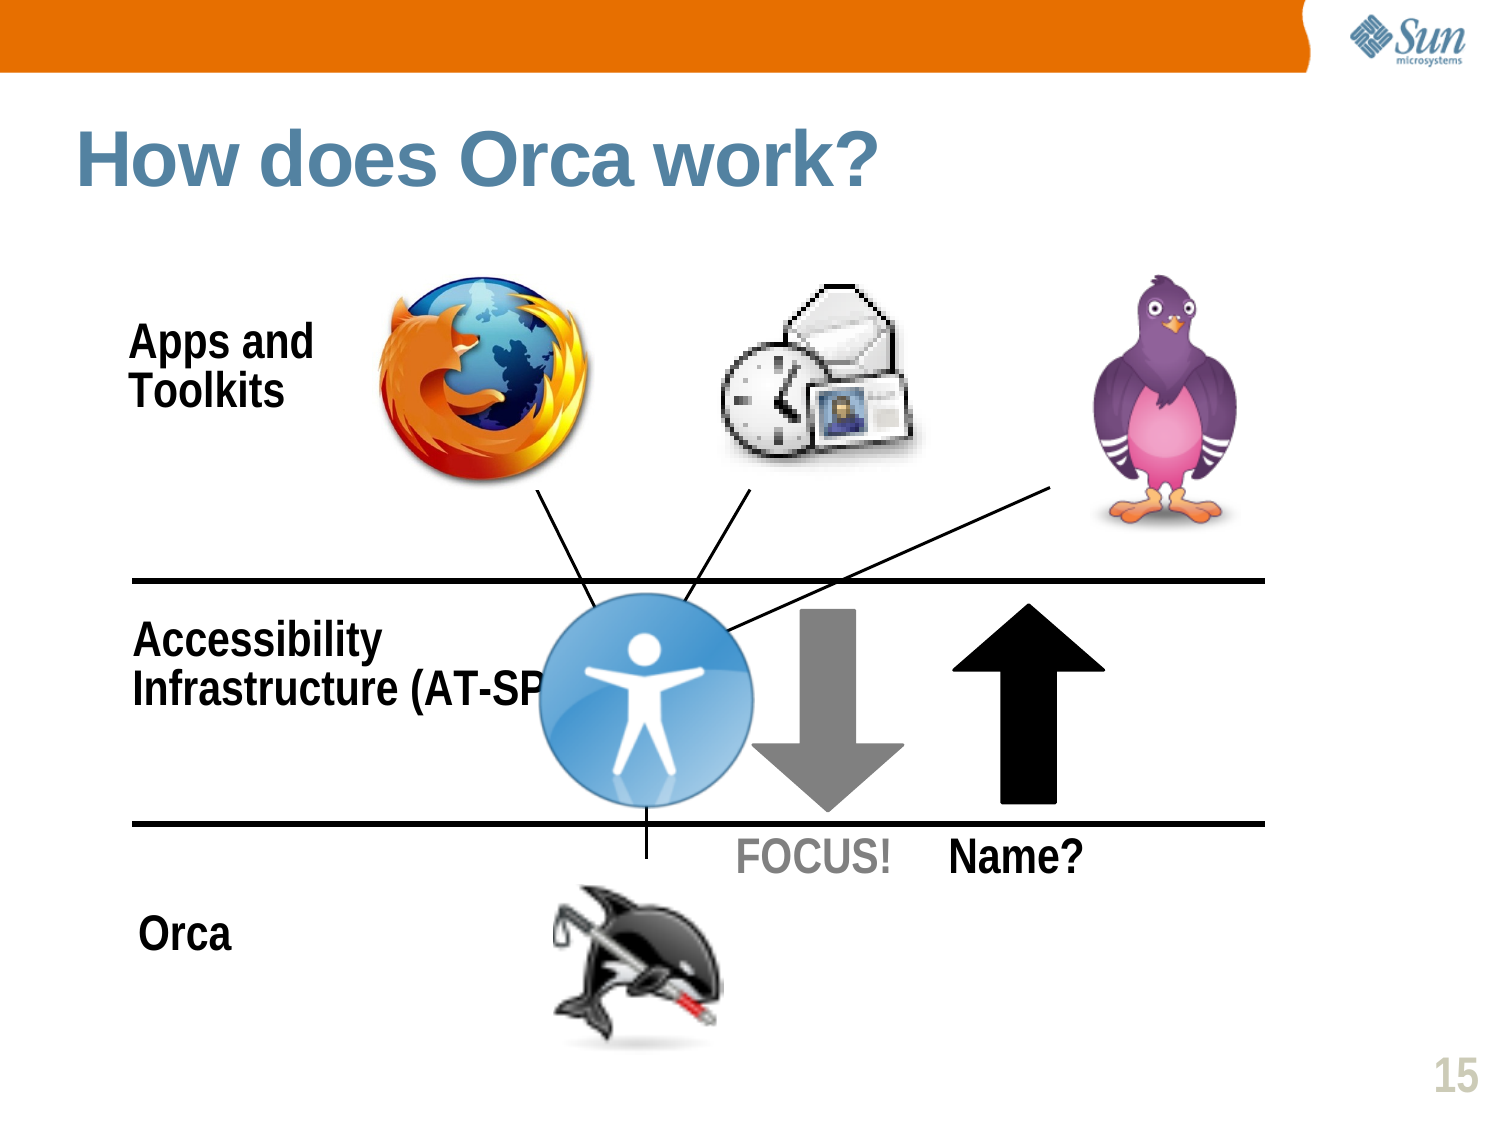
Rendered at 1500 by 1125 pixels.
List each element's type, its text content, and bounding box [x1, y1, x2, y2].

text_box Accessibility Infrastructure (AT-SPI) [132, 617, 538, 775]
picture [1090, 274, 1241, 534]
picture [538, 592, 755, 809]
text_box Apps and Toolkits [128, 319, 354, 478]
picture [372, 274, 595, 490]
text_box Name? [948, 835, 1141, 894]
text_box [953, 604, 1104, 803]
title How does Orca work? [75, 122, 1438, 228]
text_box [755, 610, 903, 812]
text_box FOCUS! [735, 834, 950, 894]
picture [717, 276, 931, 490]
picture [553, 884, 724, 1055]
text_box Orca [138, 911, 401, 971]
picture [0, 0, 1500, 75]
